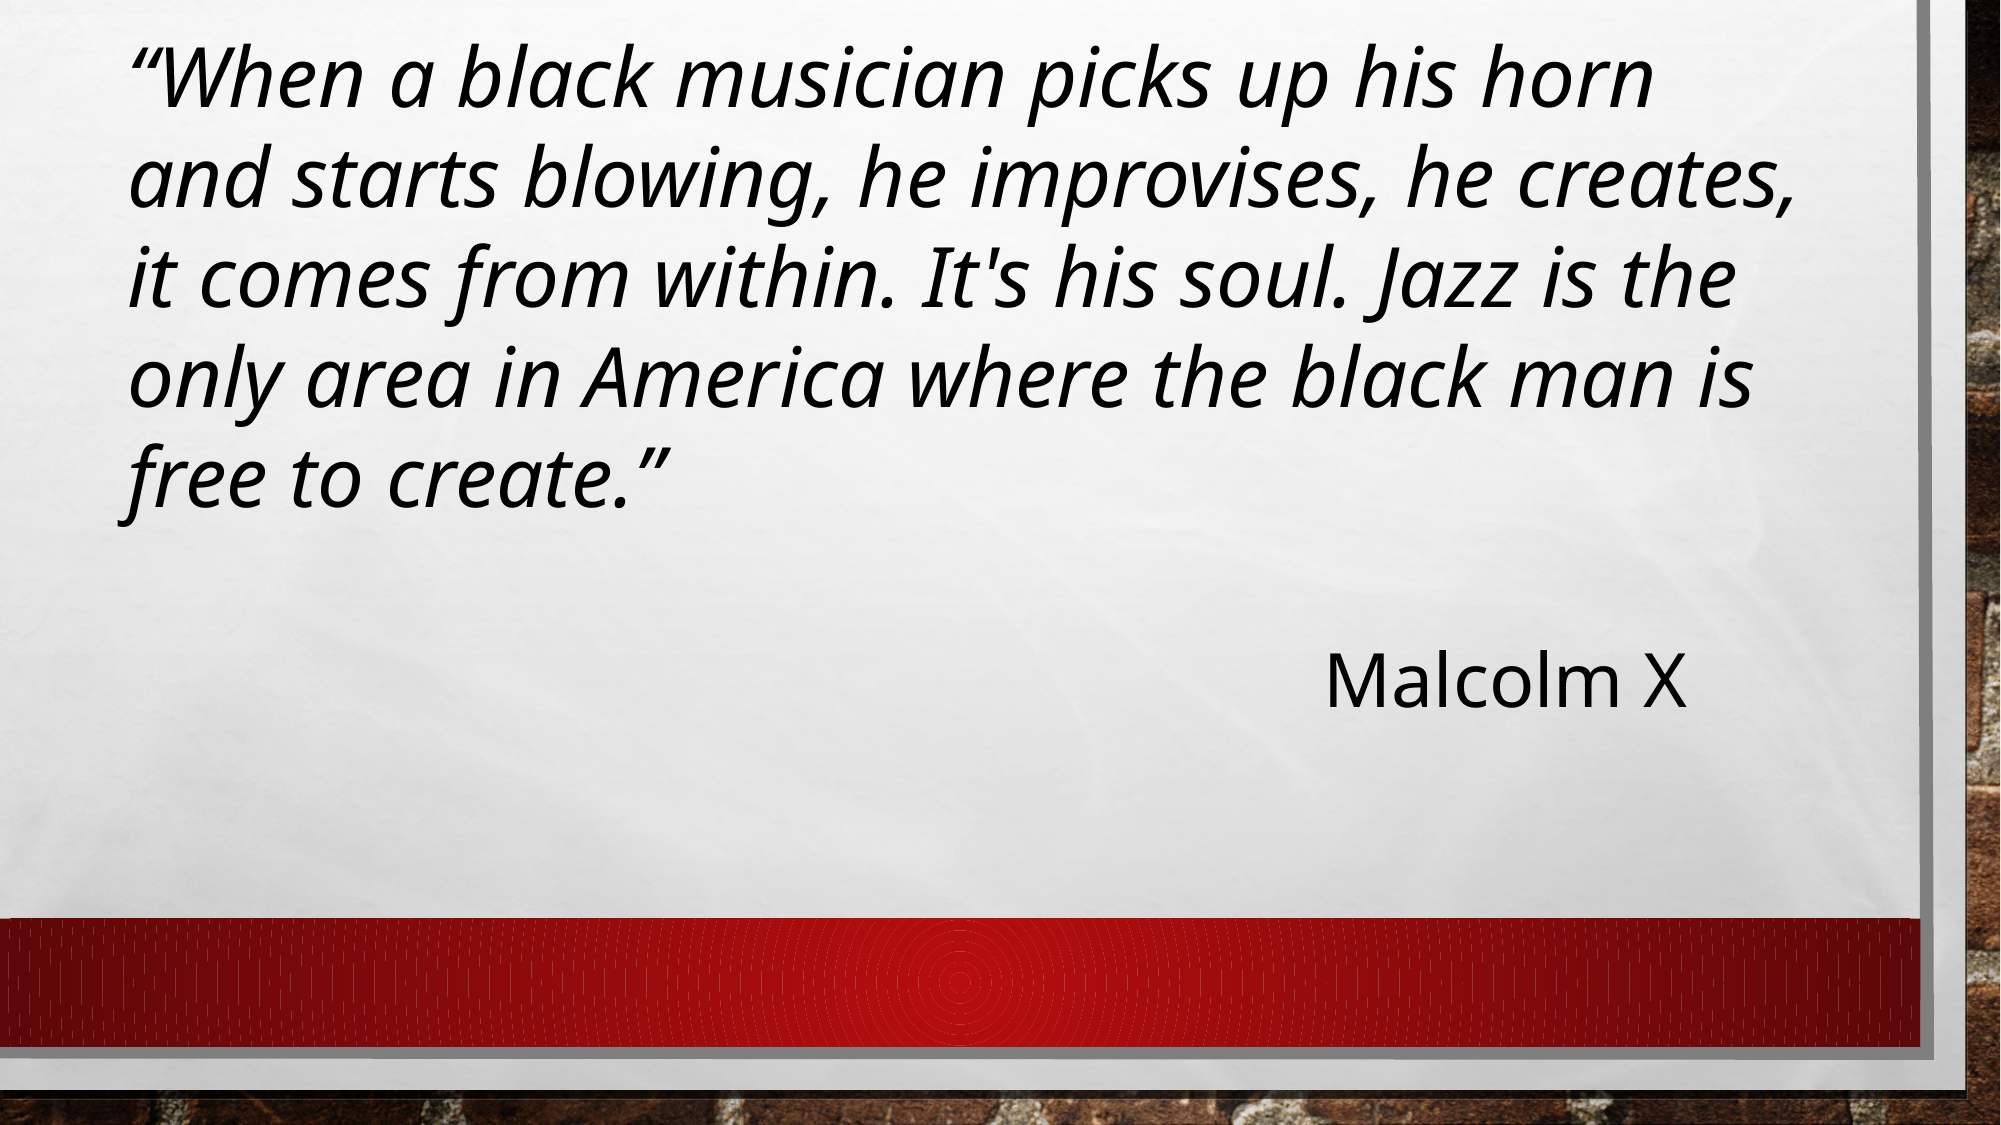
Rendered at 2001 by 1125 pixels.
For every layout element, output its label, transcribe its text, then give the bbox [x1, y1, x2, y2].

title “When a black musician picks up his horn and starts blowing, he improvises, he creates, it comes from within. It's his soul. Jazz is the only area in America where the black man is free to create.” Malcolm X [112, 156, 1823, 778]
